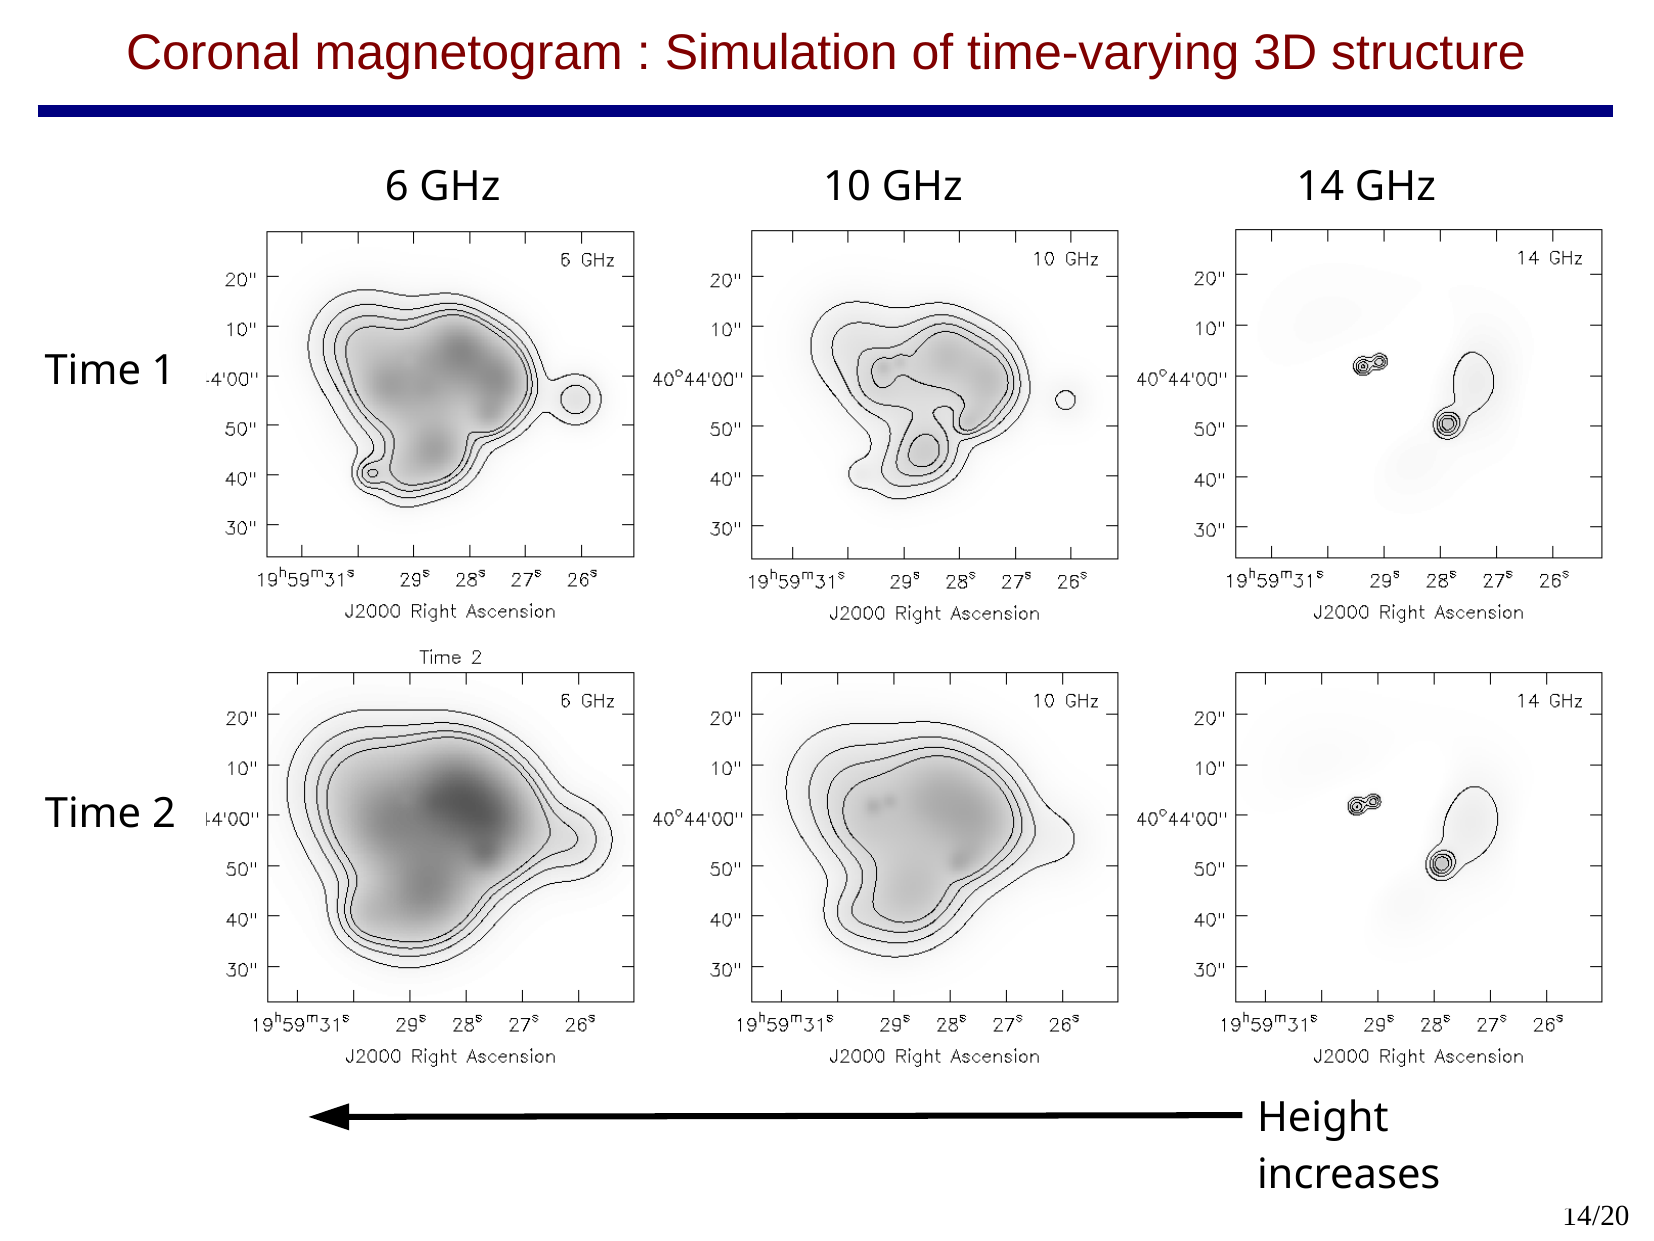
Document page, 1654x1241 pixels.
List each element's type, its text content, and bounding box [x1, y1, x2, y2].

title Coronal magnetogram : Simulation of time-varying 3D structure [82, 15, 1571, 89]
text_box Time 1 [29, 331, 207, 422]
text_box Time 2 [29, 774, 207, 865]
text_box 6 GHz 10 GHz 14 GHz [370, 147, 1520, 227]
picture [164, 199, 1628, 1097]
text_box Height increases [1242, 1079, 1586, 1170]
